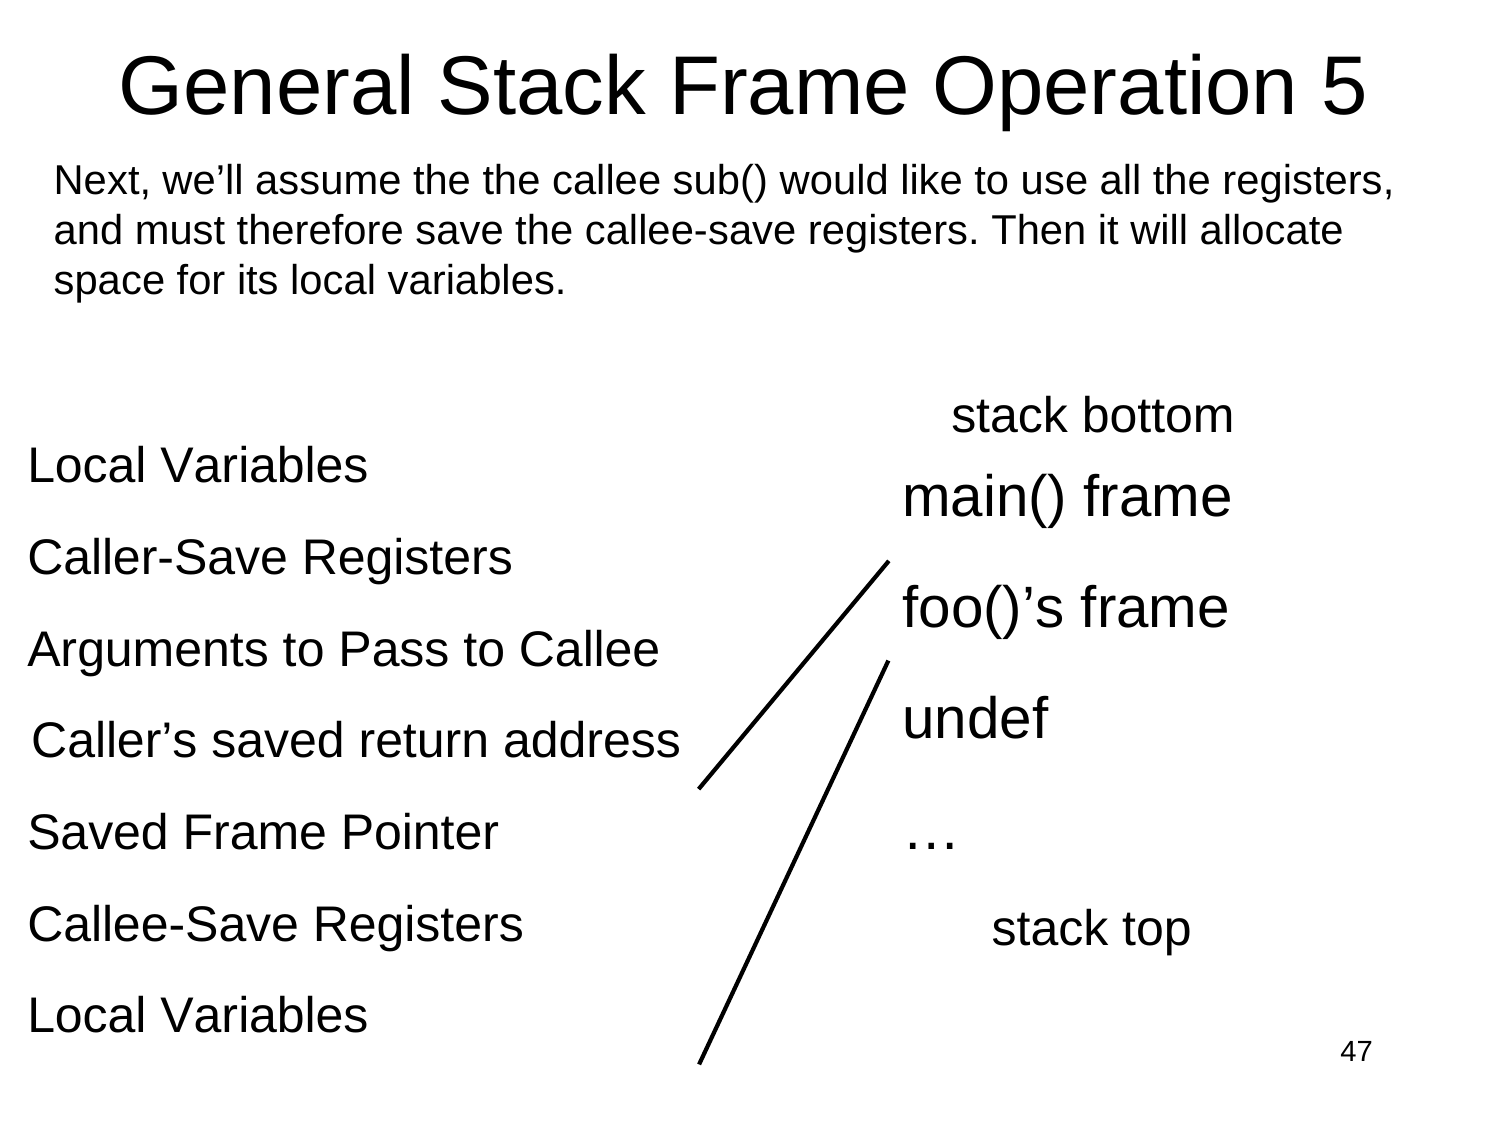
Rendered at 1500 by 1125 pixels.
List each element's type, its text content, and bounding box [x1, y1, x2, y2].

table_cell … [887, 783, 1313, 894]
table_cell Callee-Save Registers [13, 883, 700, 975]
table_header main() frame [887, 450, 1313, 561]
table_cell Saved Frame Pointer [13, 792, 700, 883]
text_box stack top [976, 887, 1207, 963]
table_cell Arguments to Pass to Callee [13, 608, 700, 700]
text_box <number> [1074, 1025, 1388, 1101]
text_box Next, we’ll assume the the callee sub() would like to use all the registers, and must therefore save the callee-save registers. Then it will allocate space for its local variables. [38, 144, 1445, 340]
table_cell Local Variables [13, 975, 700, 1067]
table_cell foo()’s frame [887, 561, 1313, 672]
text_box stack bottom [936, 374, 1250, 451]
table_cell undef [887, 672, 1313, 783]
table_cell Caller’s saved return address [13, 700, 700, 792]
table_cell Caller-Save Registers [13, 517, 700, 608]
title General Stack Frame Operation 5 [75, 0, 1413, 144]
table_header Local Variables [13, 425, 700, 517]
